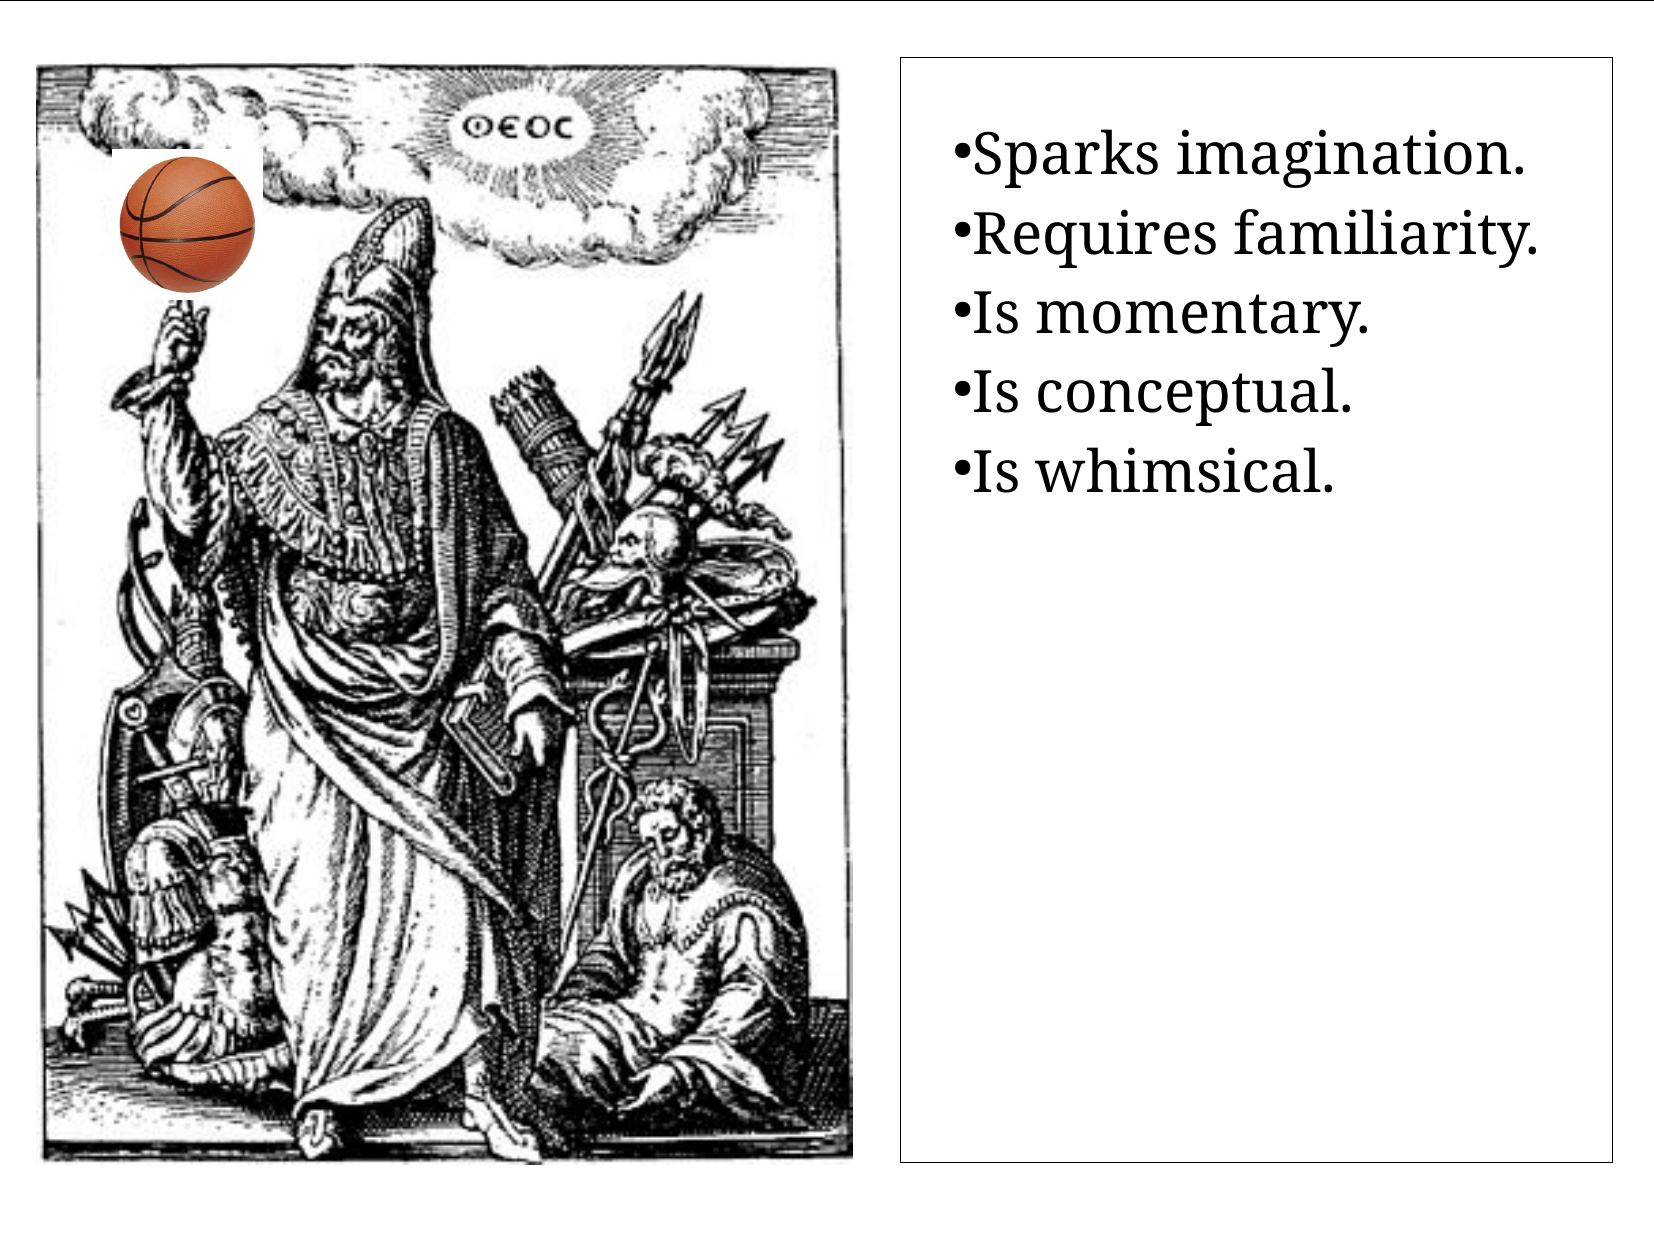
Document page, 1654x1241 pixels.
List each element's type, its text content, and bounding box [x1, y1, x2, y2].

picture [36, 63, 853, 1165]
text_box [0, 0, 1654, 1241]
text_box Sparks imagination. Requires familiarity. Is momentary. Is conceptual. Is whimsical. [937, 105, 1576, 636]
